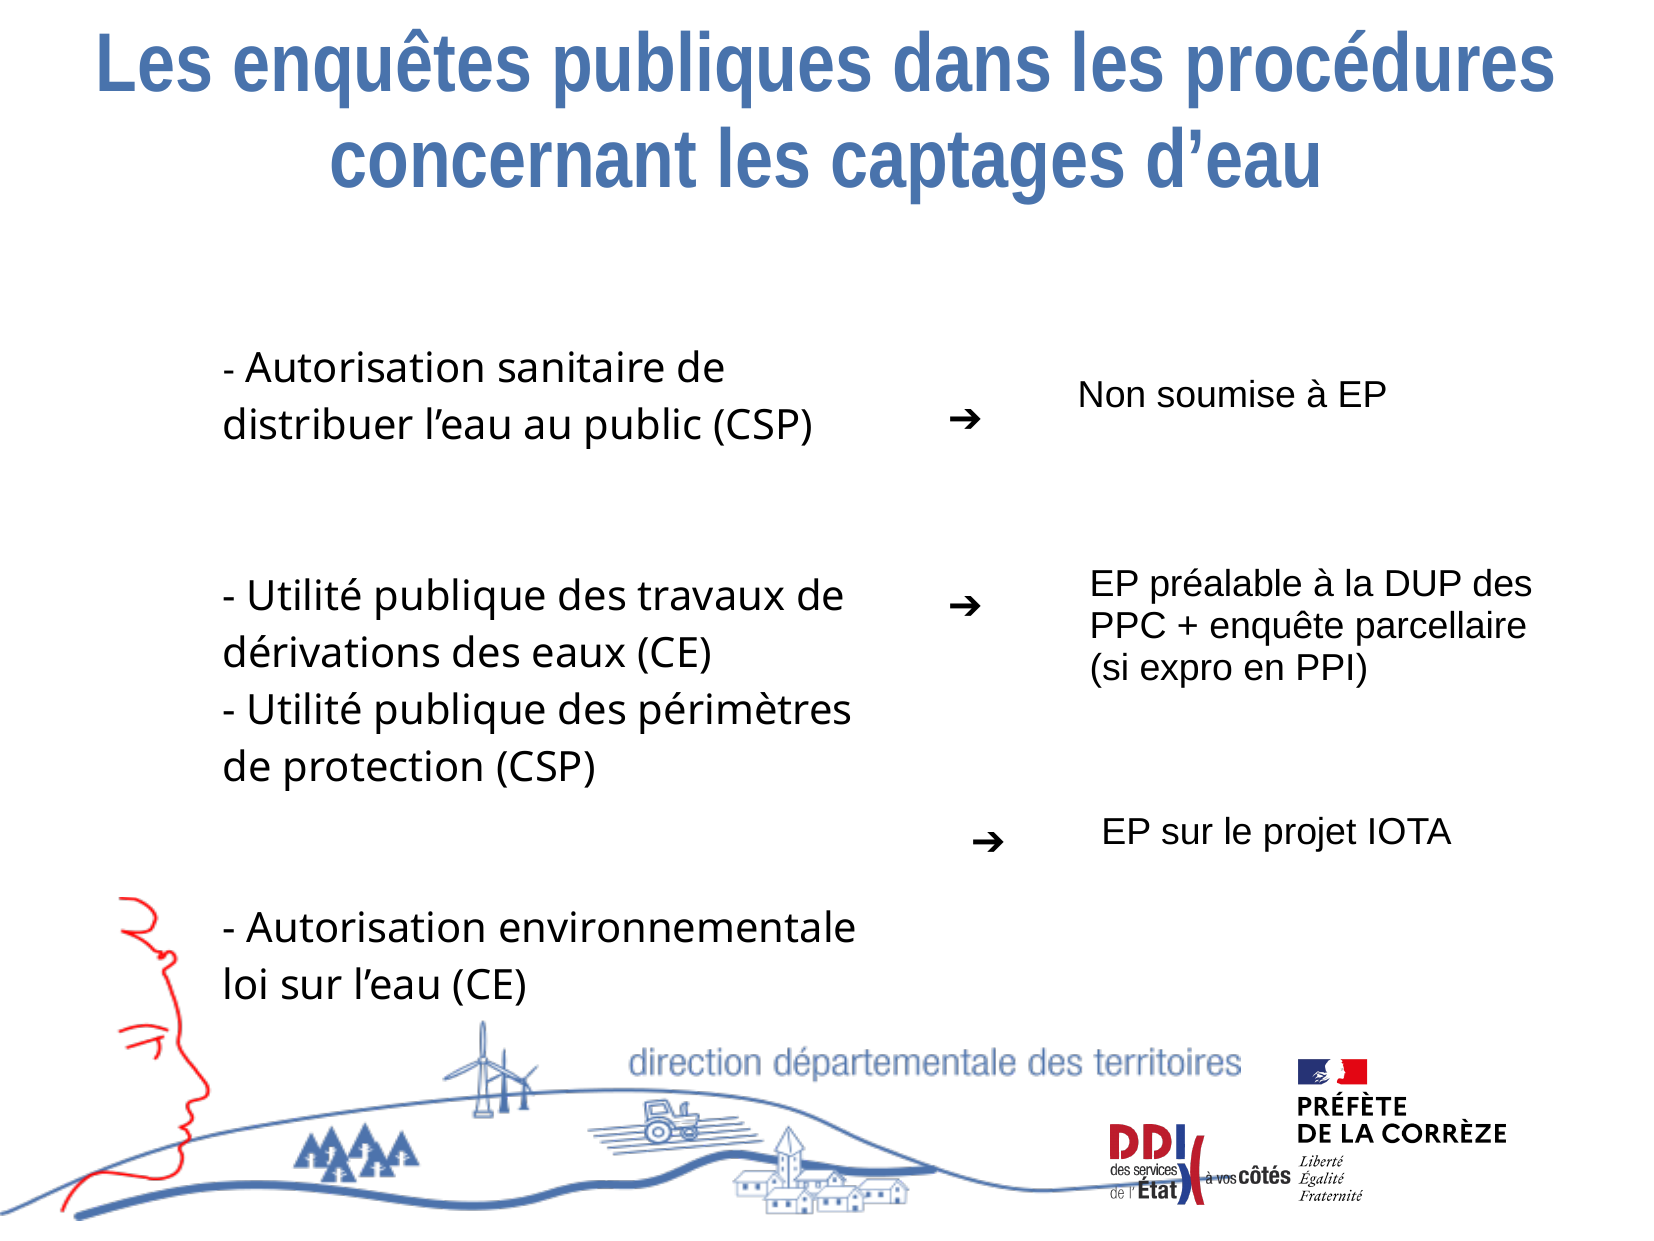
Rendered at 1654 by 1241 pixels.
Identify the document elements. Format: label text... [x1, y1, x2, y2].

title Les enquêtes publiques dans les procédures concernant les captages d’eau [82, 5, 1571, 213]
text_box ➔ [956, 803, 1028, 860]
text_box - Autorisation sanitaire de distribuer l’eau au public (CSP) - Utilité publique des travaux de dérivations des eaux (CE) - Utilité publique des périmètres de protection (CSP) - Autorisation environnementale loi sur l’eau (CE) [207, 330, 898, 946]
text_box ➔ [933, 566, 1005, 624]
picture [1298, 1059, 1506, 1201]
text_box EP préalable à la DUP des PPC + enquête parcellaire (si expro en PPI) [1074, 555, 1560, 721]
text_box EP sur le projet IOTA [1086, 803, 1477, 860]
picture [0, 897, 1291, 1221]
text_box Non soumise à EP [1062, 366, 1548, 423]
text_box ➔ [933, 380, 1005, 438]
